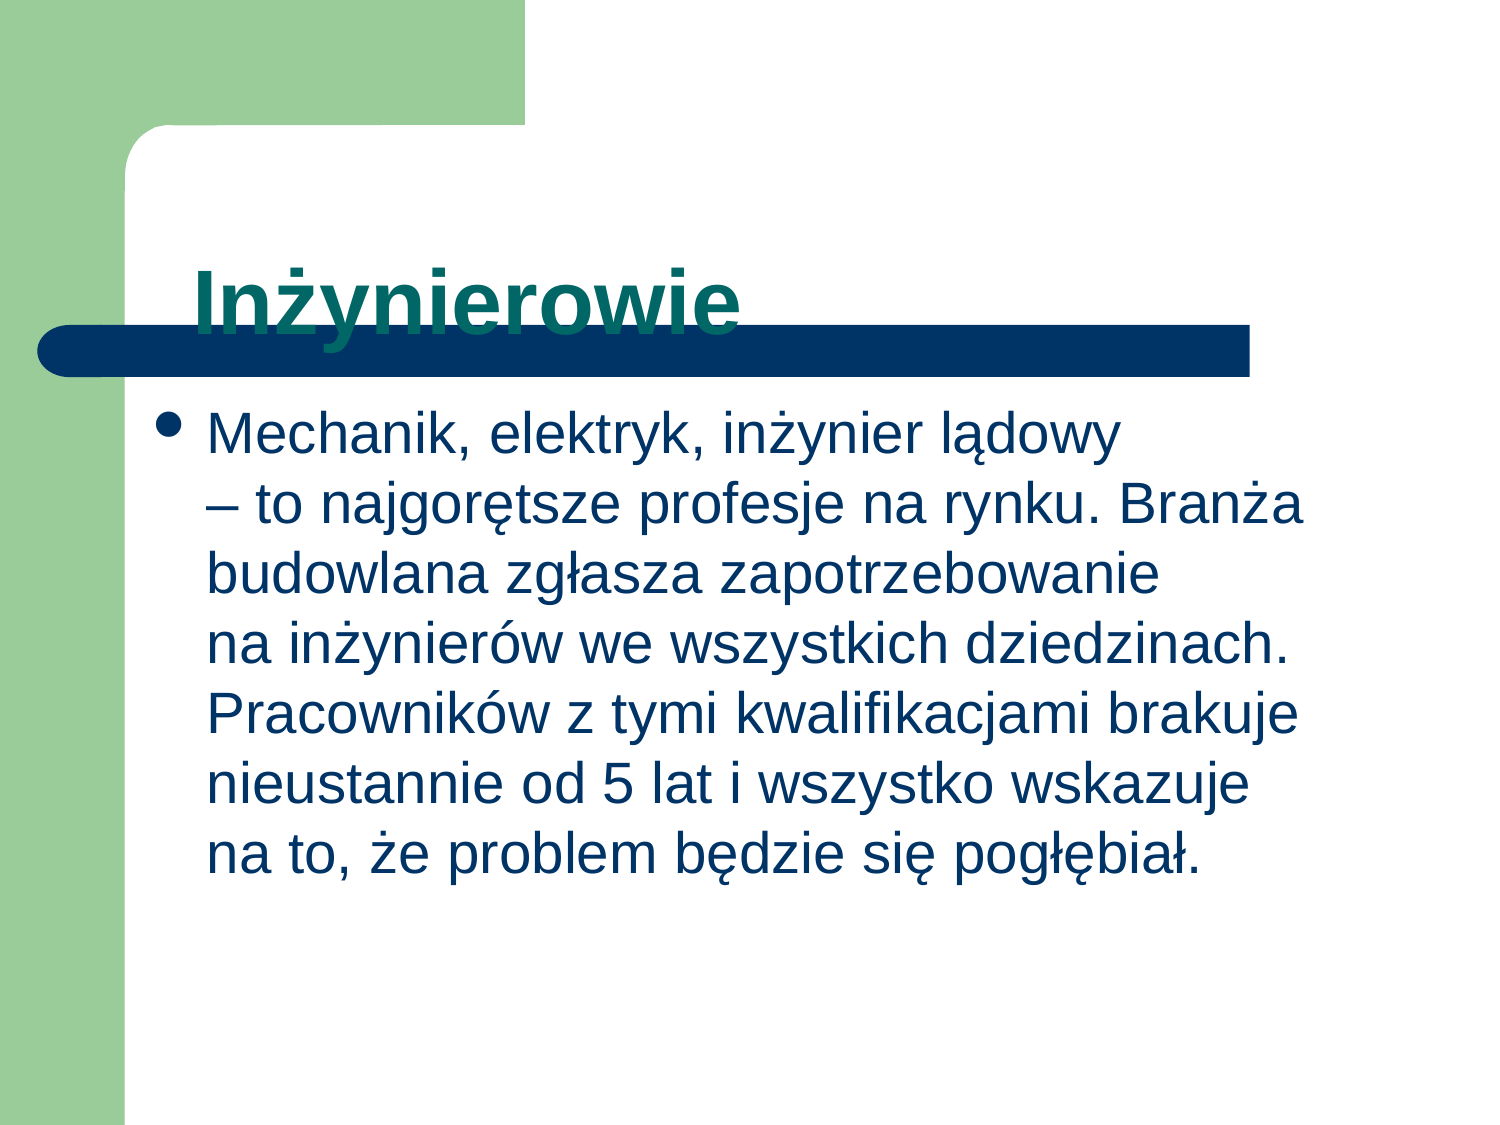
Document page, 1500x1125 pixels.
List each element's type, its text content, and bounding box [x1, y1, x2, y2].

list Mechanik, elektryk, inżynier lądowy – to najgorętsze profesje na rynku. Branża budowlana zgłasza zapotrzebowanie na inżynierów we wszystkich dziedzinach. Pracowników z tymi kwalifikacjami brakuje nieustannie od 5 lat i wszystko wskazuje na to, że problem będzie się pogłębiał. [137, 387, 1400, 999]
title Inżynierowie [29, 172, 1270, 362]
